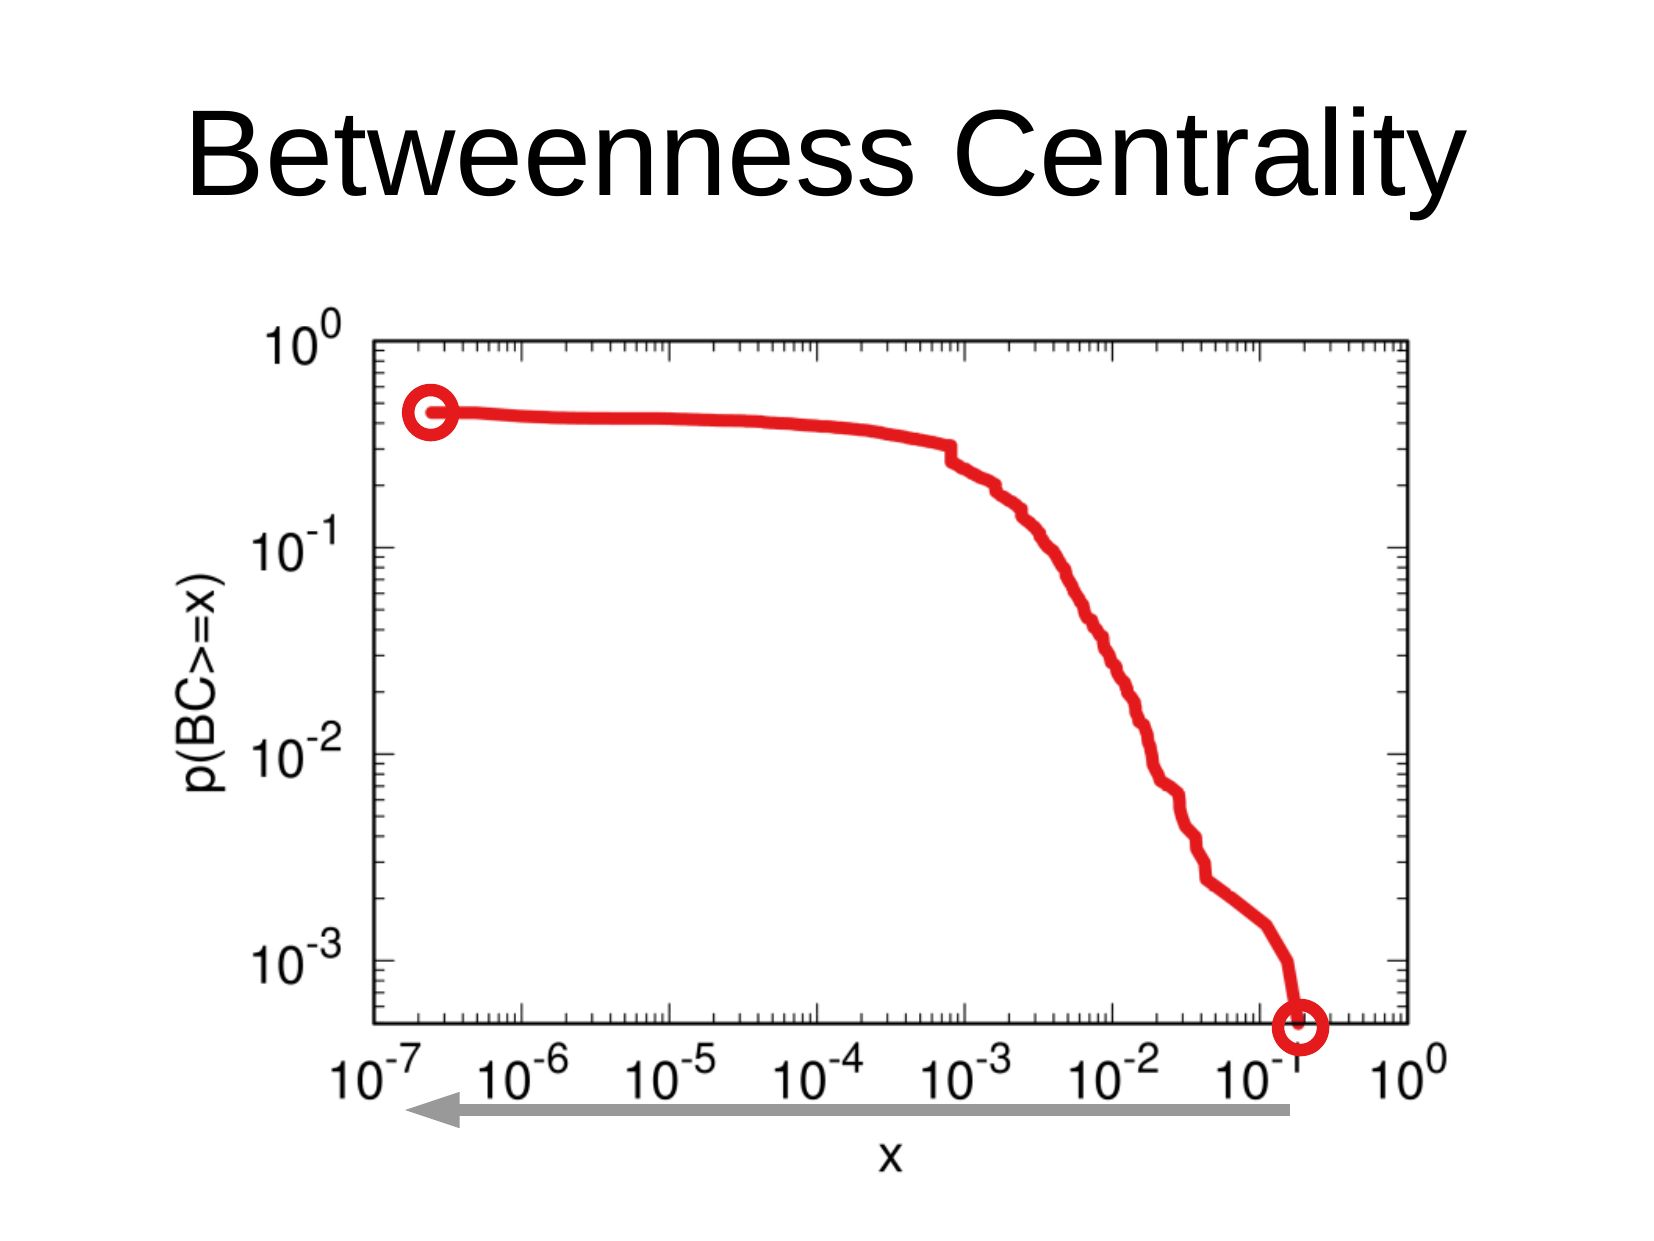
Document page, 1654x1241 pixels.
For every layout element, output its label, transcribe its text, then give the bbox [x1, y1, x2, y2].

title Betweenness Centrality [82, 49, 1571, 257]
picture [150, 289, 1503, 1192]
